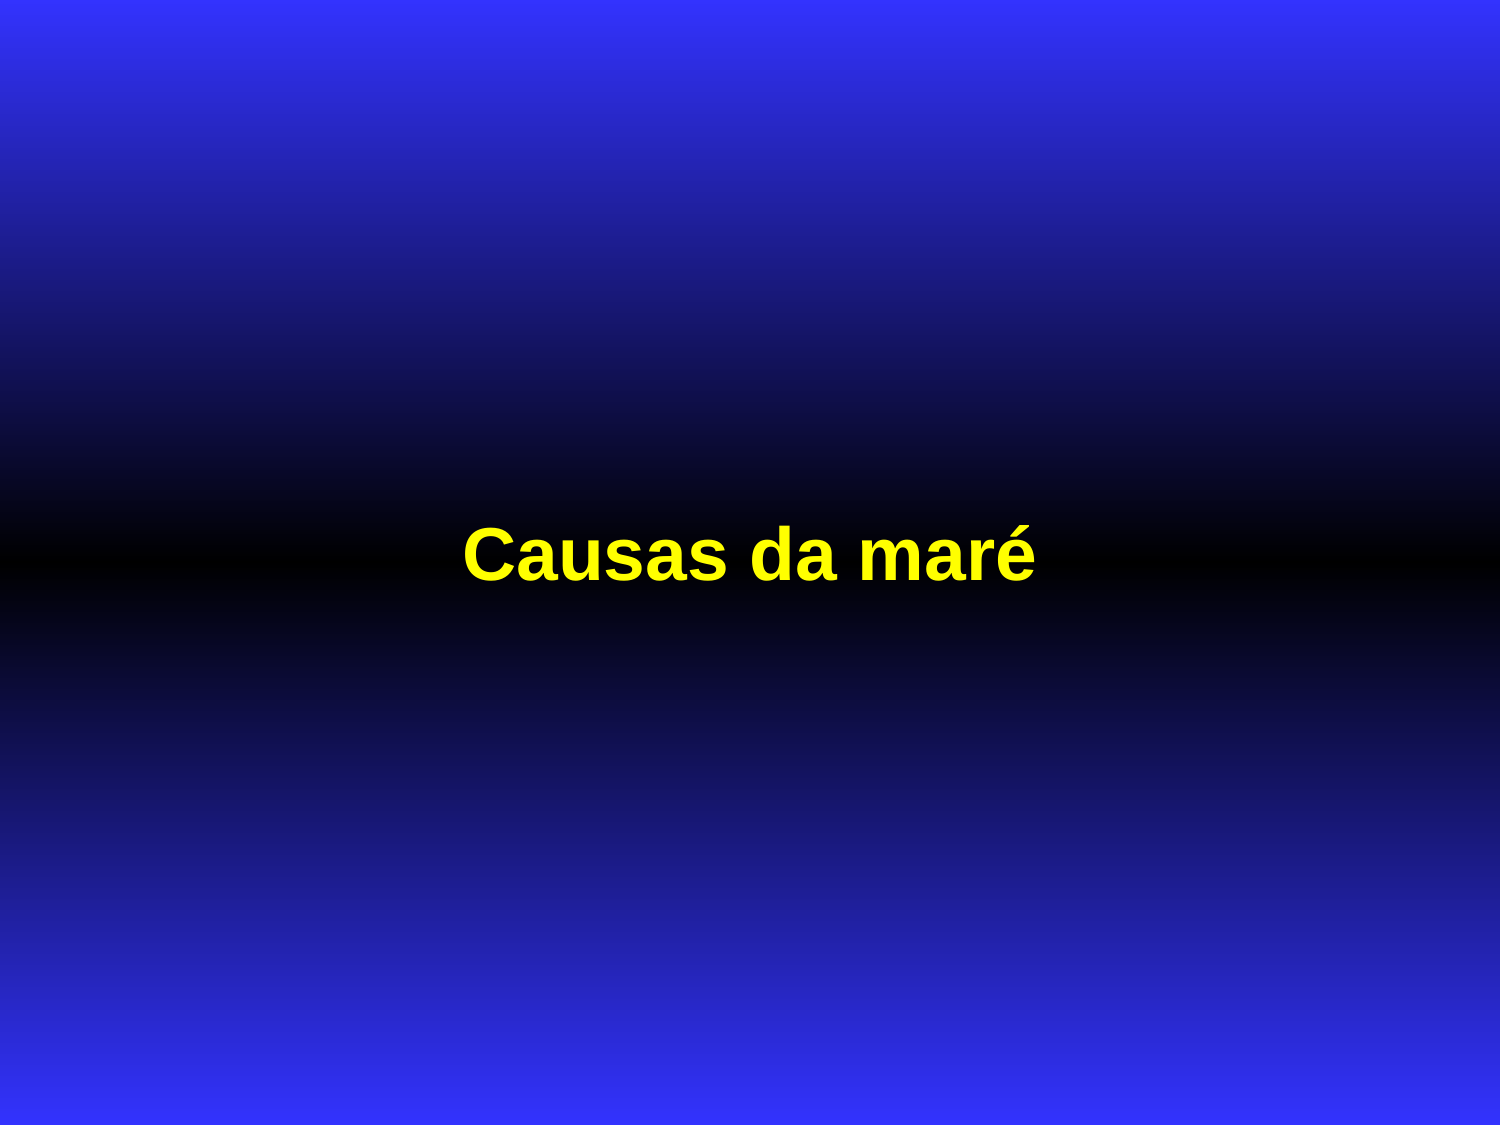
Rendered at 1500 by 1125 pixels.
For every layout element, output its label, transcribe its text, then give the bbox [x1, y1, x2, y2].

title Causas da maré [112, 462, 1388, 651]
